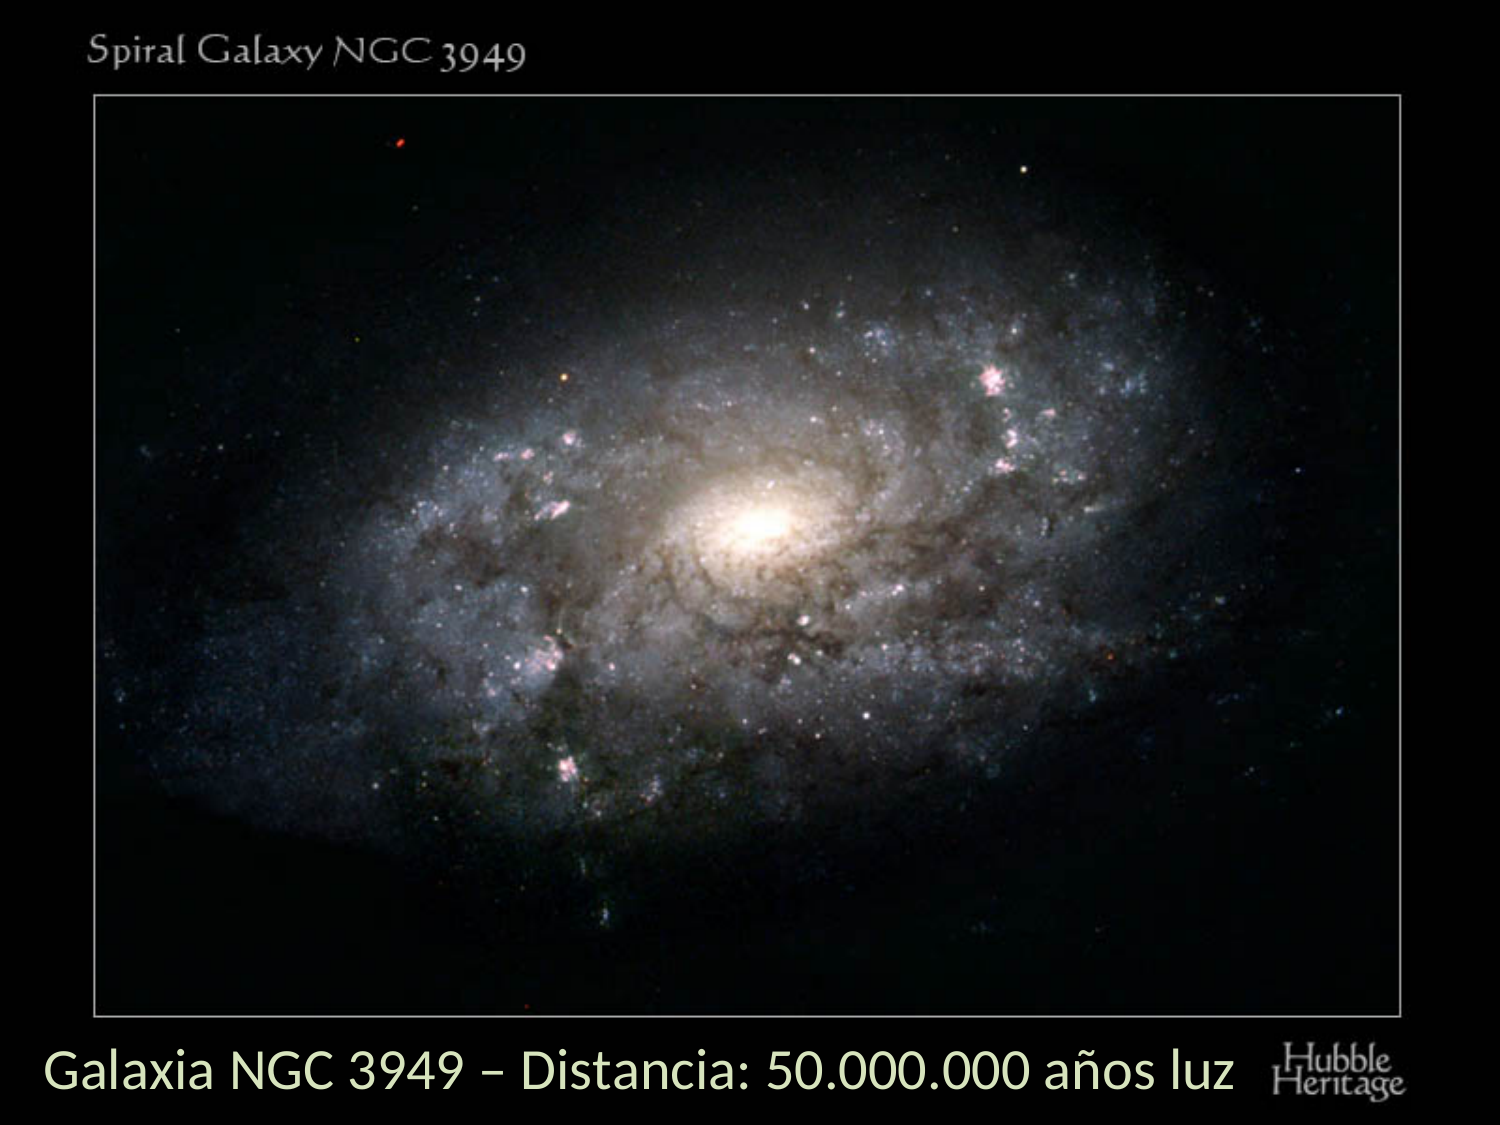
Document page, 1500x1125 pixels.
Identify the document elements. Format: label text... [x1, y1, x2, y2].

picture [0, 0, 1500, 1125]
title Galaxia NGC 3949 – Distancia: 50.000.000 años luz [0, 972, 1315, 1125]
